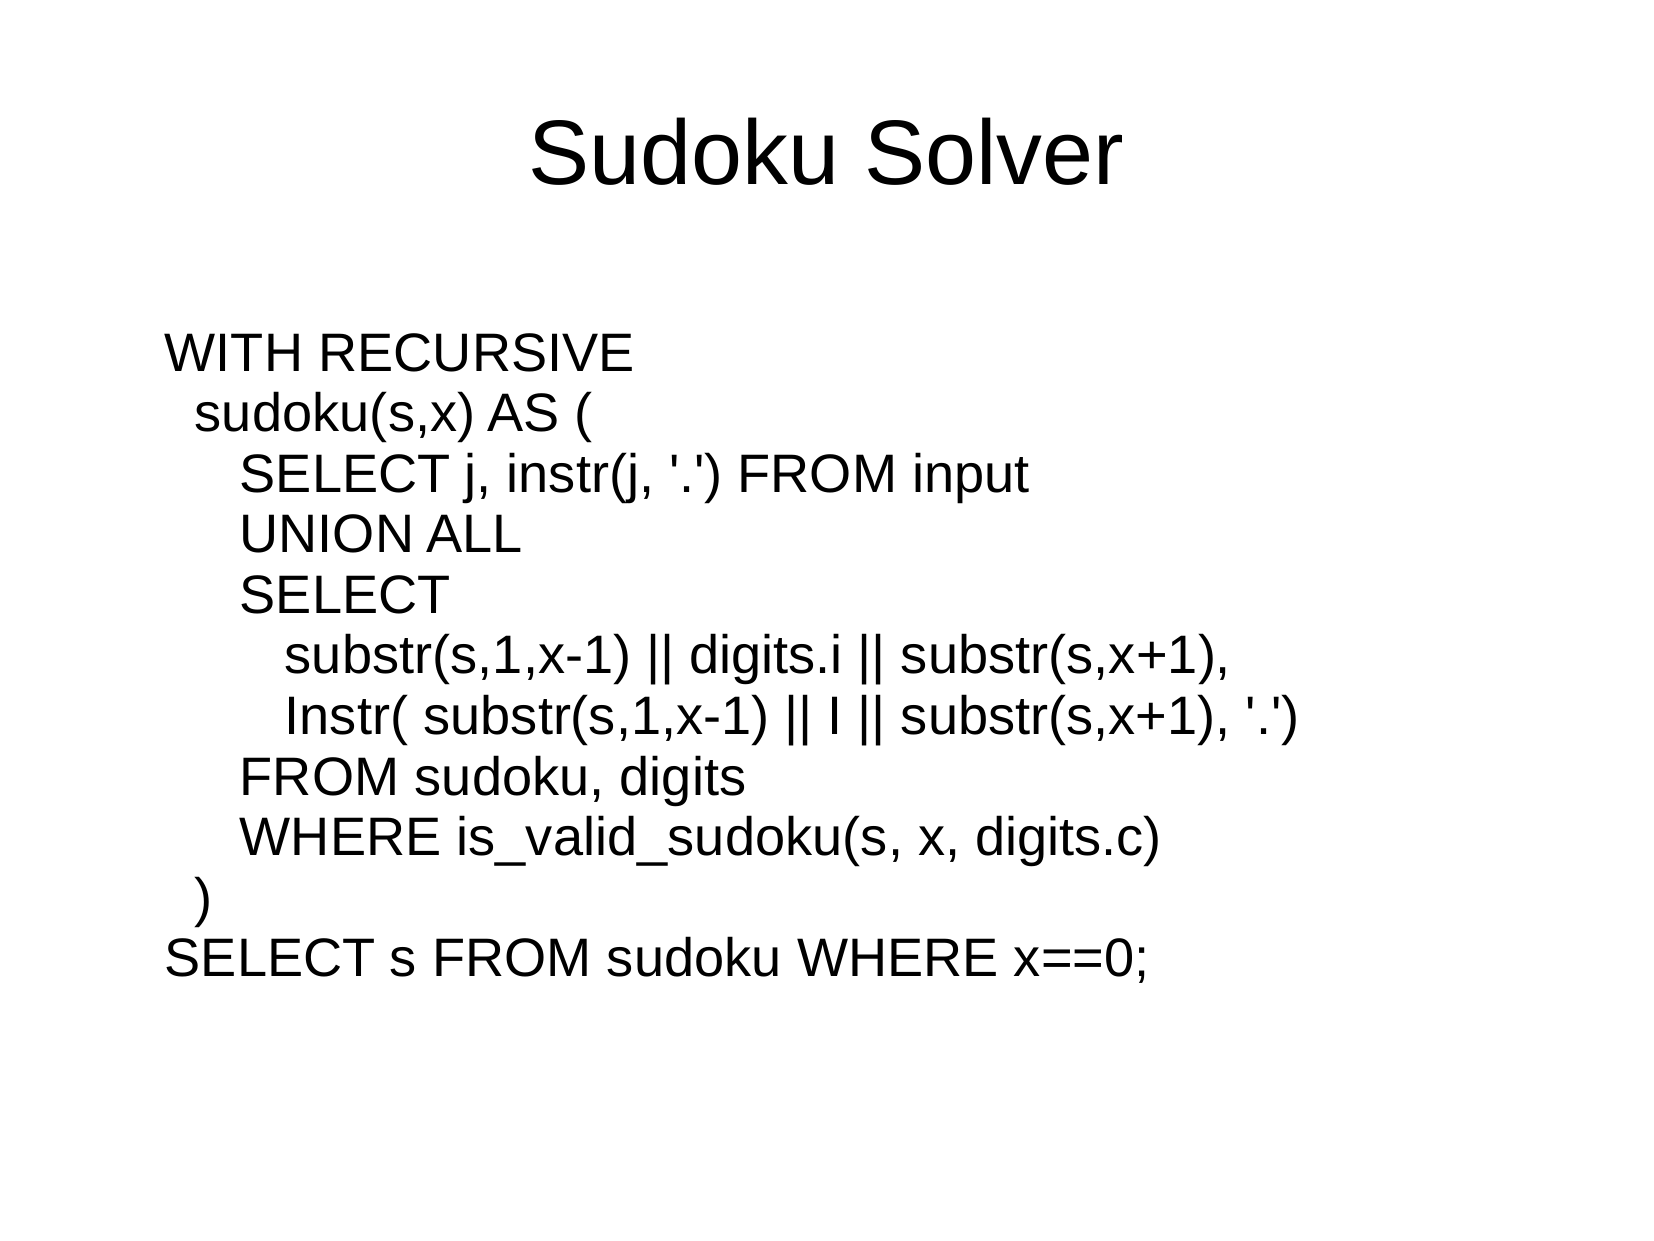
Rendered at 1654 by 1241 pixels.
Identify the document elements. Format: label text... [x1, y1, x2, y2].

title Sudoku Solver [82, 49, 1571, 257]
text_box WITH RECURSIVE sudoku(s,x) AS ( SELECT j, instr(j, '.') FROM input UNION ALL SELECT substr(s,1,x-1) || digits.i || substr(s,x+1), Instr( substr(s,1,x-1) || I || substr(s,x+1), '.') FROM sudoku, digits WHERE is_valid_sudoku(s, x, digits.c) ) SELECT s FROM sudoku WHERE x==0; [150, 315, 1316, 999]
